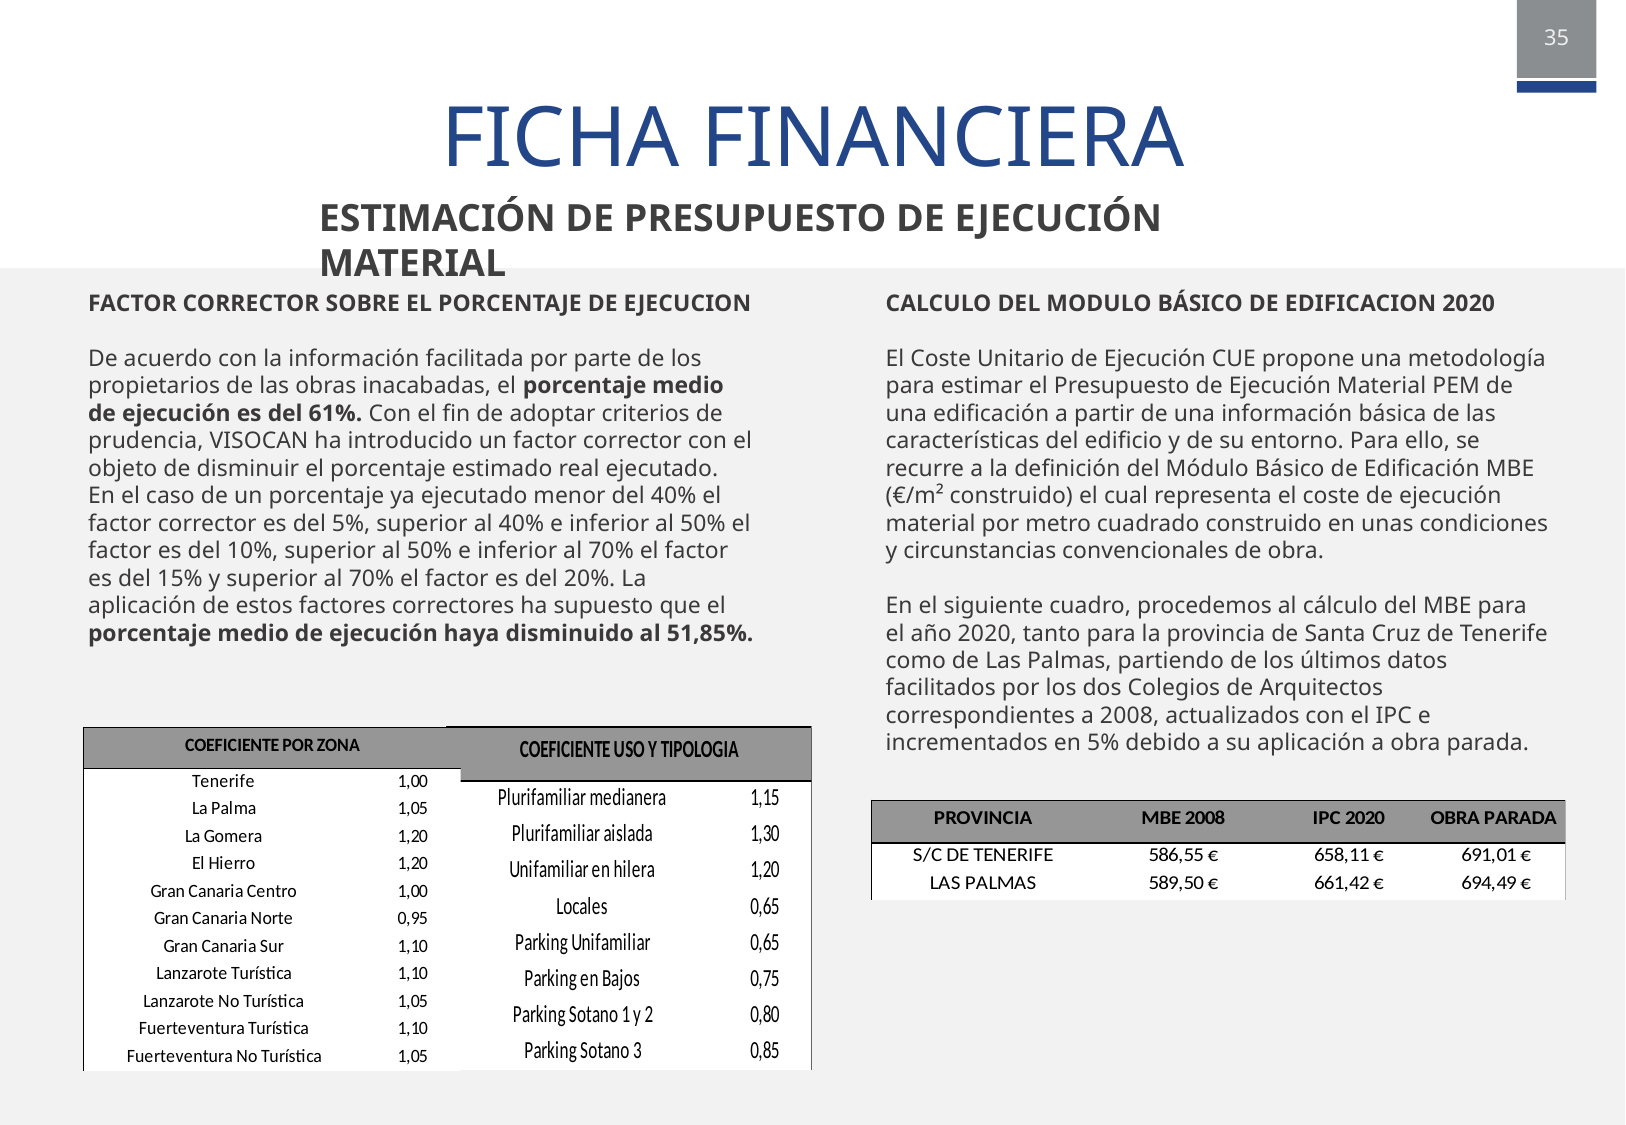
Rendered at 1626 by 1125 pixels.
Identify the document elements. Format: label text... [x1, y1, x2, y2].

text_box ESTIMACIÓN DE PRESUPUESTO DE EJECUCIÓN MATERIAL [318, 194, 1307, 285]
text_box [0, 268, 1625, 1125]
picture [870, 799, 1567, 901]
text_box CALCULO DEL MODULO BÁSICO DE EDIFICACION 2020 El Coste Unitario de Ejecución CUE propone una metodología para estimar el Presupuesto de Ejecución Material PEM de una edificación a partir de una información básica de las características del edificio y de su entorno. Para ello, se recurre a la definición del Módulo Básico de Edificación MBE (€/m² construido) el cual representa el coste de ejecución material por metro cuadrado construido en unas condiciones y circunstancias convencionales de obra. En el siguiente cuadro, procedemos al cálculo del MBE para el año 2020, tanto para la provincia de Santa Cruz de Tenerife como de Las Palmas, partiendo de los últimos datos facilitados por los dos Colegios de Arquitectos correspondientes a 2008, actualizados con el IPC e incrementados en 5% debido a su aplicación a obra parada. [870, 281, 1567, 799]
text_box FACTOR CORRECTOR SOBRE EL PORCENTAJE DE EJECUCION De acuerdo con la información facilitada por parte de los propietarios de las obras inacabadas, el porcentaje medio de ejecución es del 61%. Con el fin de adoptar criterios de prudencia, VISOCAN ha introducido un factor corrector con el objeto de disminuir el porcentaje estimado real ejecutado. En el caso de un porcentaje ya ejecutado menor del 40% el factor corrector es del 5%, superior al 40% e inferior al 50% el factor es del 10%, superior al 50% e inferior al 70% el factor es del 15% y superior al 70% el factor es del 20%. La aplicación de estos factores correctores ha supuesto que el porcentaje medio de ejecución haya disminuido al 51,85%. [73, 281, 770, 838]
list FICHA FINANCIERA [143, 97, 1484, 182]
picture [82, 726, 813, 1073]
